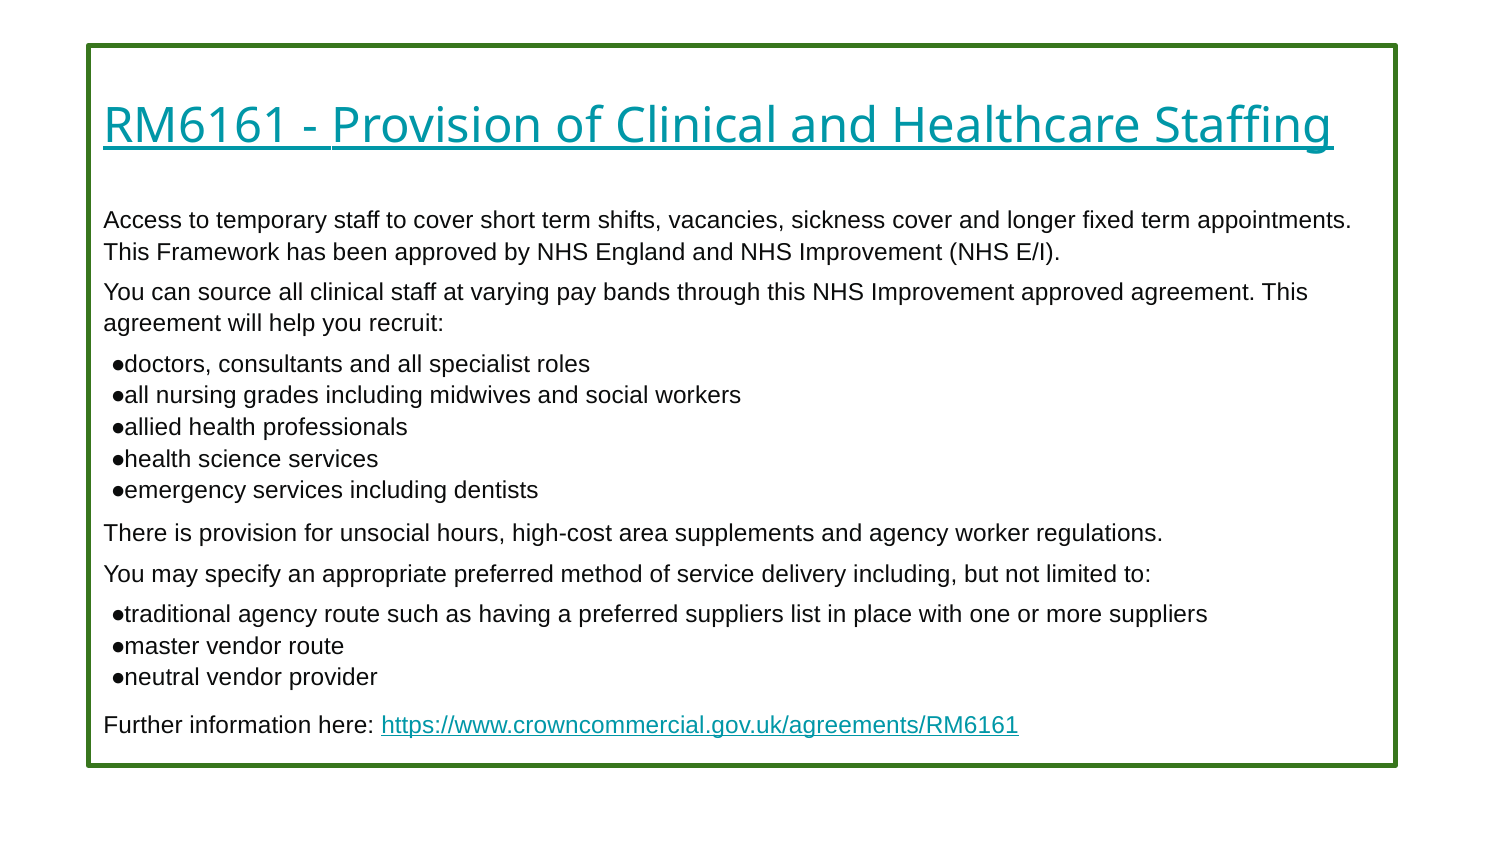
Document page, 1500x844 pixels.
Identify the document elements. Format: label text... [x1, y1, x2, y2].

list RM6161 - Provision of Clinical and Healthcare Staffing Access to temporary staff to cover short term shifts, vacancies, sickness cover and longer fixed term appointments. This Framework has been approved by NHS England and NHS Improvement (NHS E/I). You can source all clinical staff at varying pay bands through this NHS Improvement approved agreement. This agreement will help you recruit: doctors, consultants and all specialist roles all nursing grades including midwives and social workers allied health professionals health science services emergency services including dentists There is provision for unsocial hours, high-cost area supplements and agency worker regulations. You may specify an appropriate preferred method of service delivery including, but not limited to:​ traditional agency route such as having a preferred suppliers list in place with one or more suppliers​ master vendor route​ neutral vendor provider Further information here: https://www.crowncommercial.gov.uk/agreements/RM6161 [88, 45, 1396, 766]
